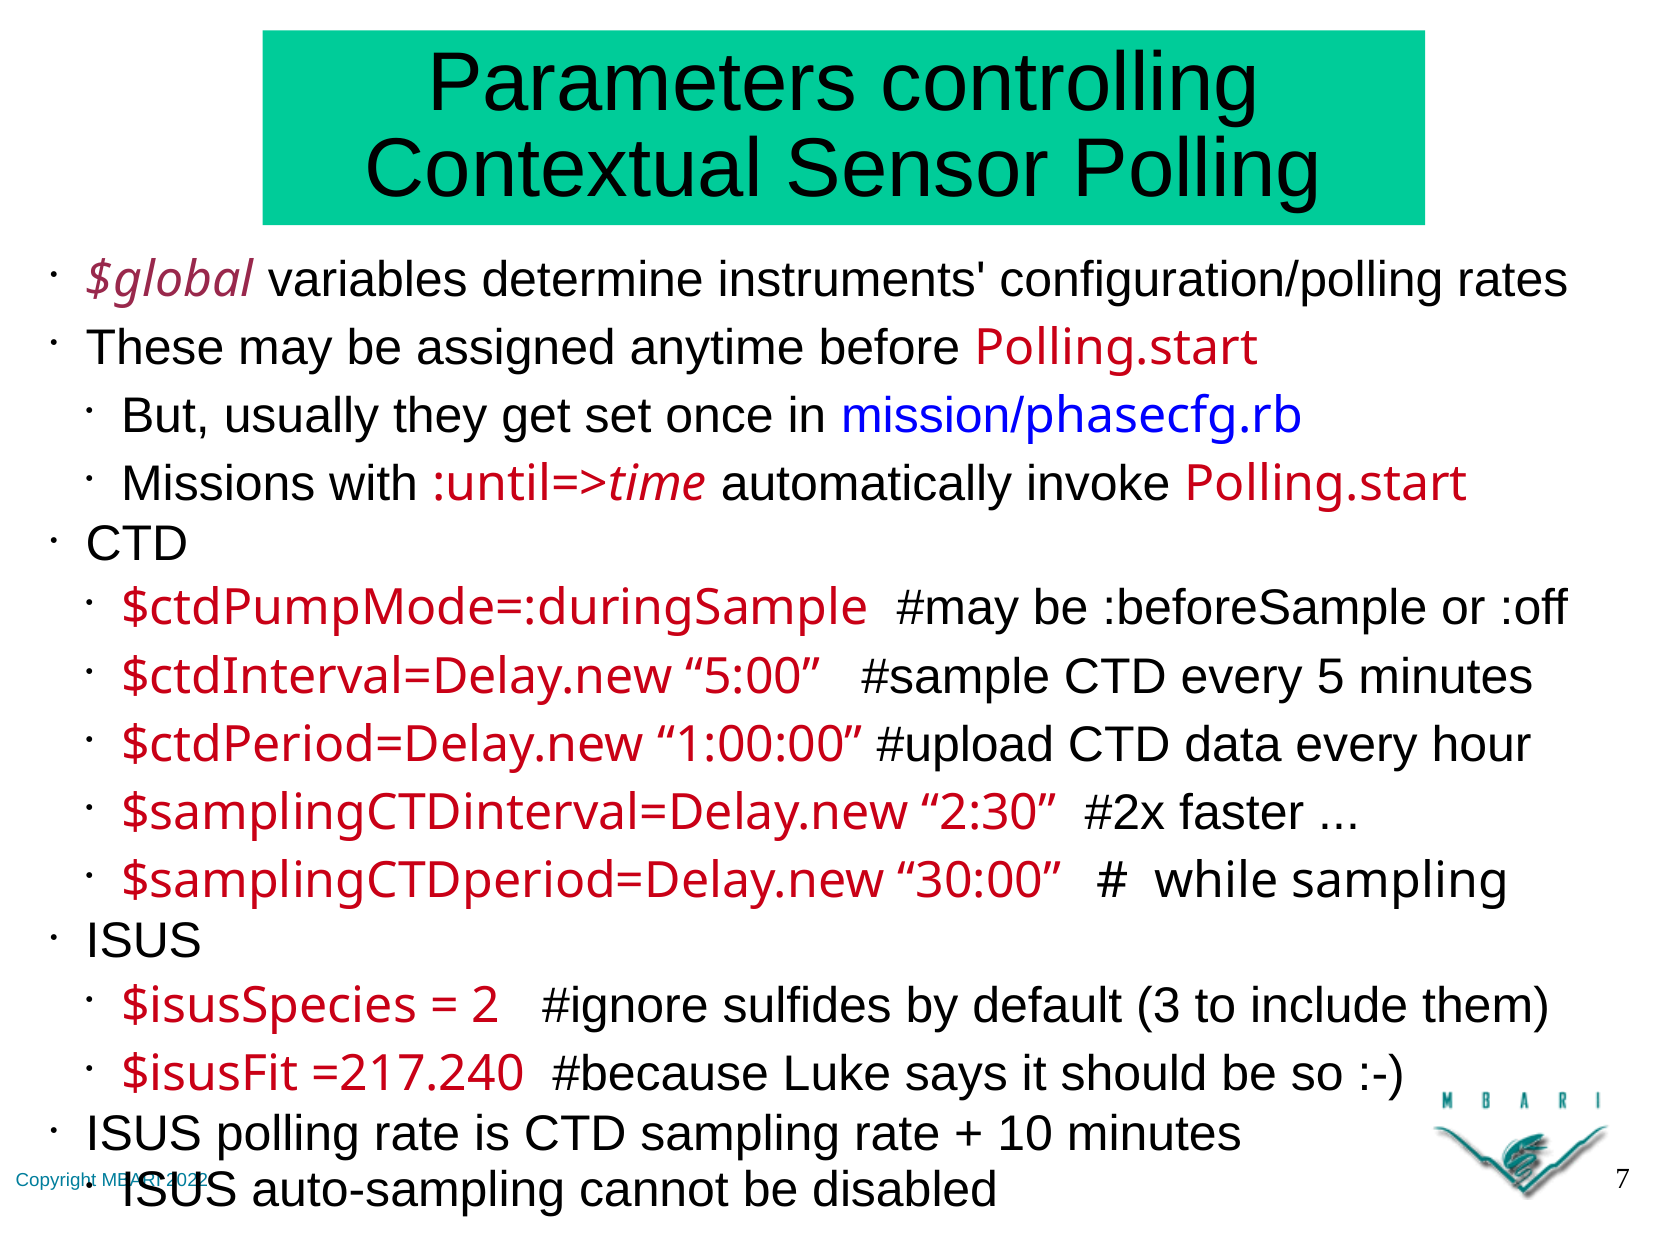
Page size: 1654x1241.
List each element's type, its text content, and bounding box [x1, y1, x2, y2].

text_box $global variables determine instruments' configuration/polling rates These may be assigned anytime before Polling.start But, usually they get set once in mission/phasecfg.rb Missions with :until=>time automatically invoke Polling.start CTD $ctdPumpMode=:duringSample #may be :beforeSample or :off $ctdInterval=Delay.new “5:00” #sample CTD every 5 minutes $ctdPeriod=Delay.new “1:00:00” #upload CTD data every hour $samplingCTDinterval=Delay.new “2:30” #2x faster ... $samplingCTDperiod=Delay.new “30:00” # while sampling ISUS $isusSpecies = 2 #ignore sulfides by default (3 to include them) $isusFit =217.240 #because Luke says it should be so :-) ISUS polling rate is CTD sampling rate + 10 minutes ISUS auto-sampling cannot be disabled [0, 235, 1637, 1114]
text_box Parameters controlling Contextual Sensor Polling [262, 30, 1426, 226]
picture [1426, 1114, 1613, 1200]
